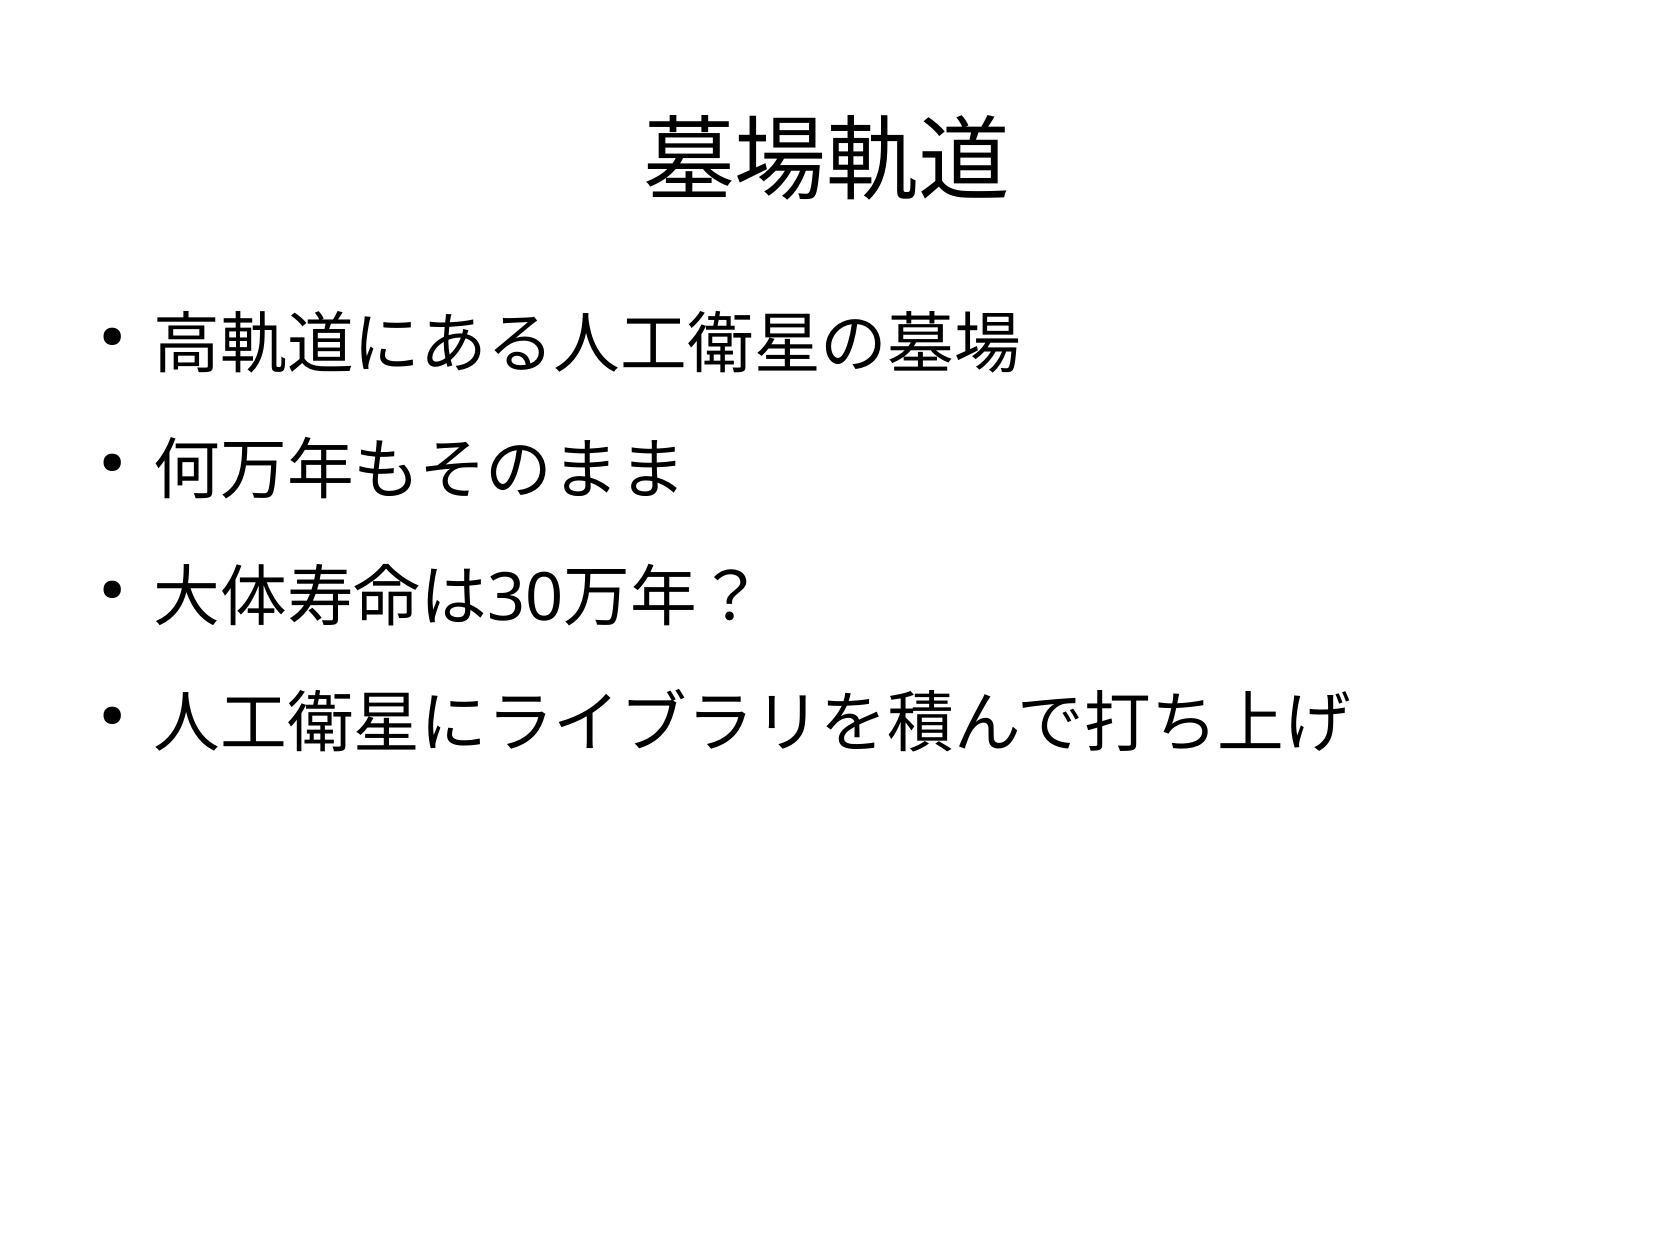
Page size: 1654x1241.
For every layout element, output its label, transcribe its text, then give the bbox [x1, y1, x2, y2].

title 墓場軌道 [82, 56, 1571, 250]
list 高軌道にある人工衛星の墓場 何万年もそのまま 大体寿命は30万年？ 人工衛星にライブラリを積んで打ち上げ [82, 290, 1571, 1109]
